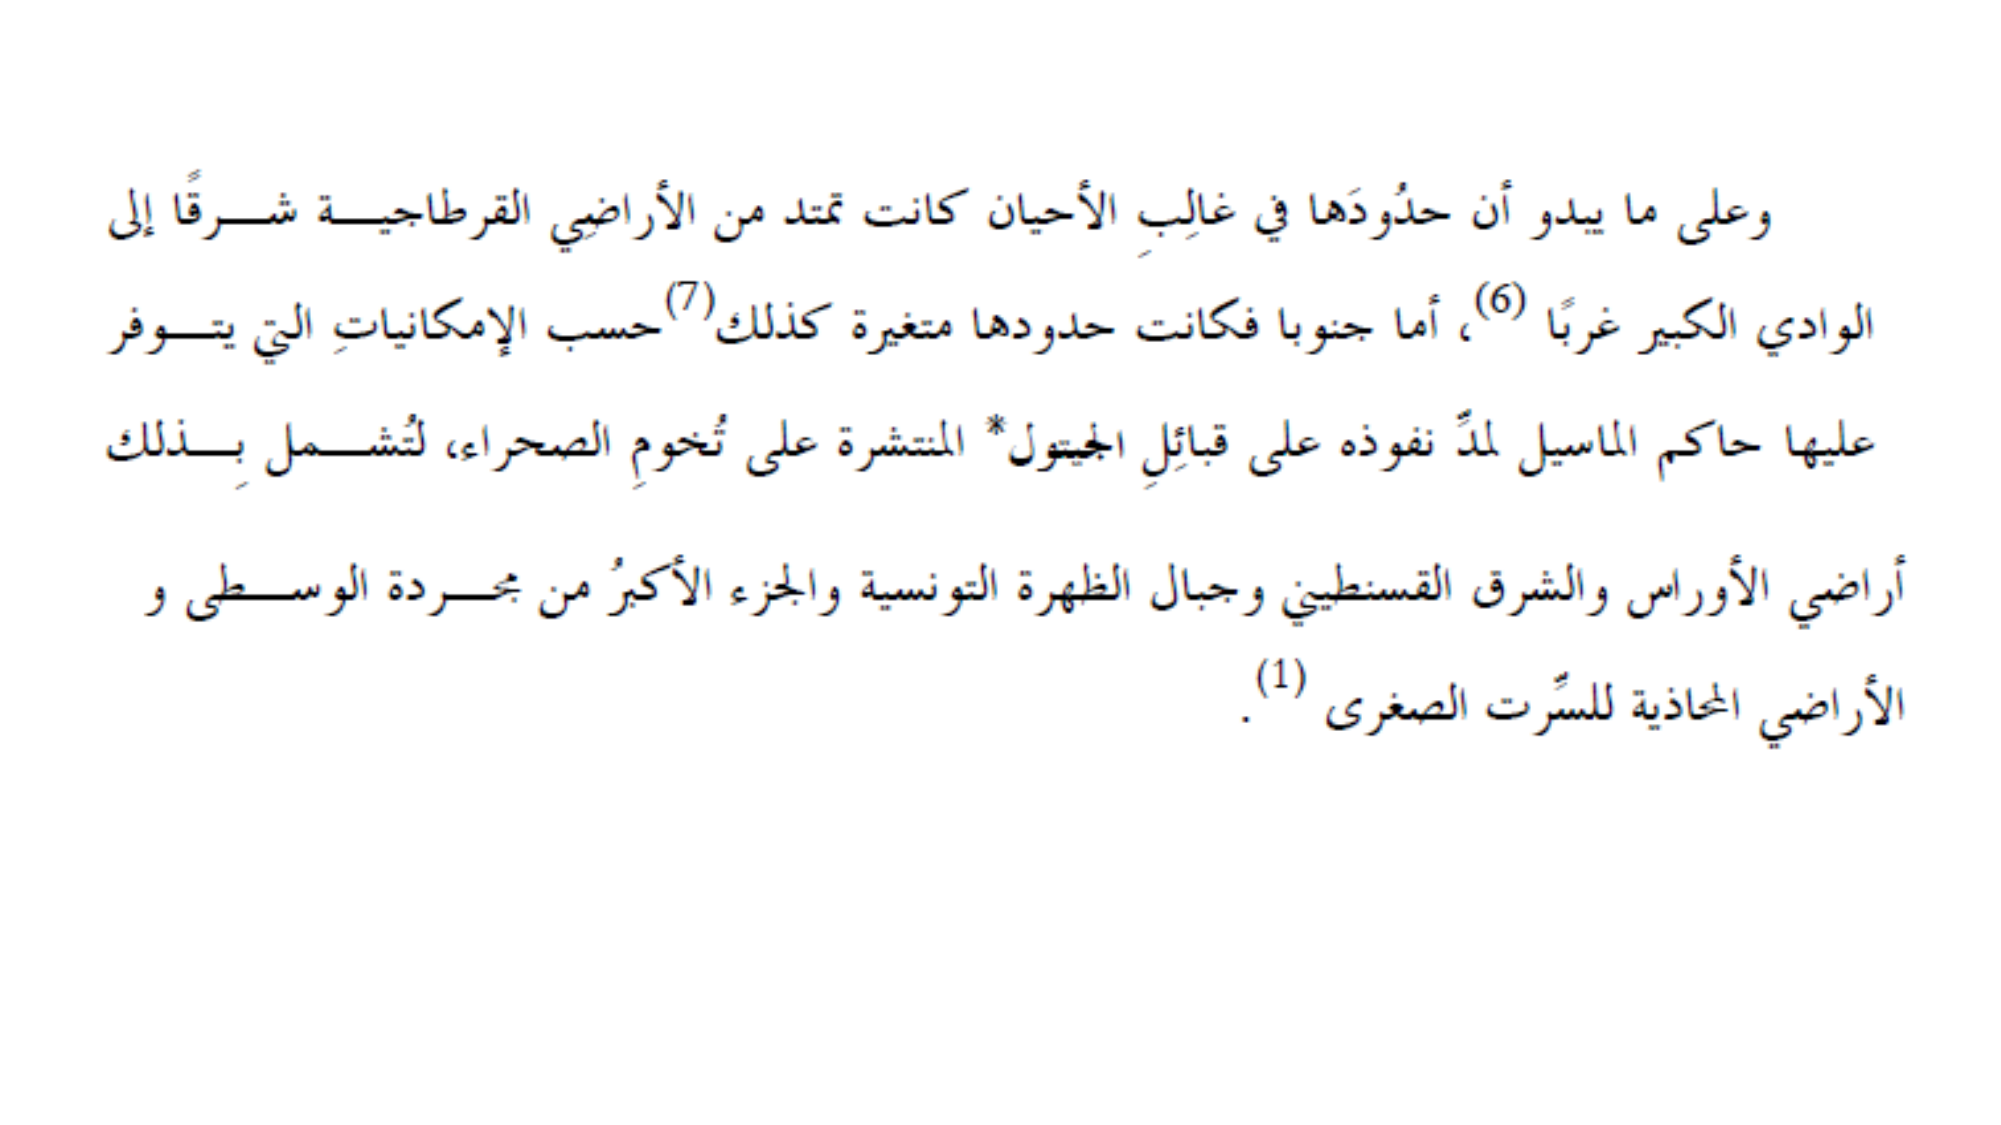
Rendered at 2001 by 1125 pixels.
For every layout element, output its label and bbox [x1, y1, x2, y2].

picture [94, 152, 1912, 516]
picture [143, 545, 1950, 814]
